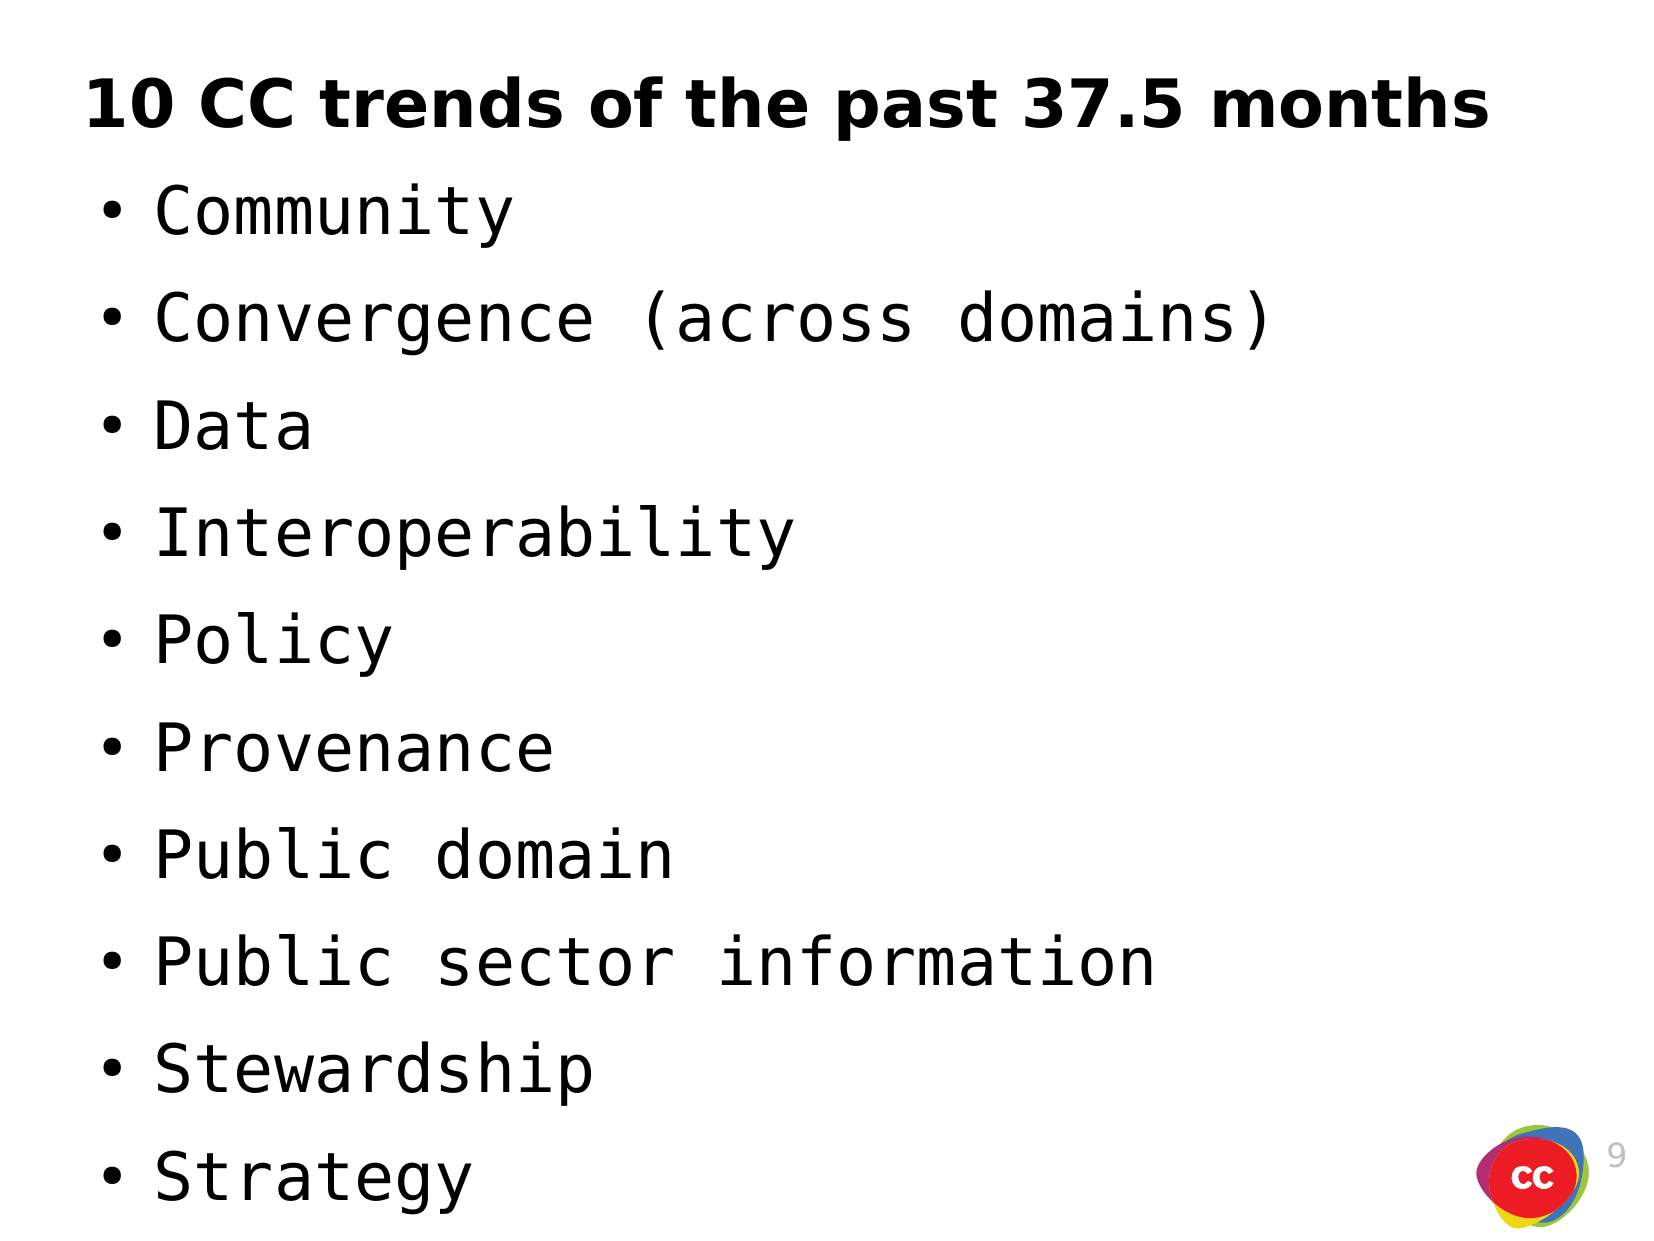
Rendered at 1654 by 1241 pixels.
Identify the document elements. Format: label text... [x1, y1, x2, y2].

list 10 CC trends of the past 37.5 months Community Convergence (across domains) Data Interoperability Policy Provenance Public domain Public sector information Stewardship Strategy [82, 65, 1571, 1217]
